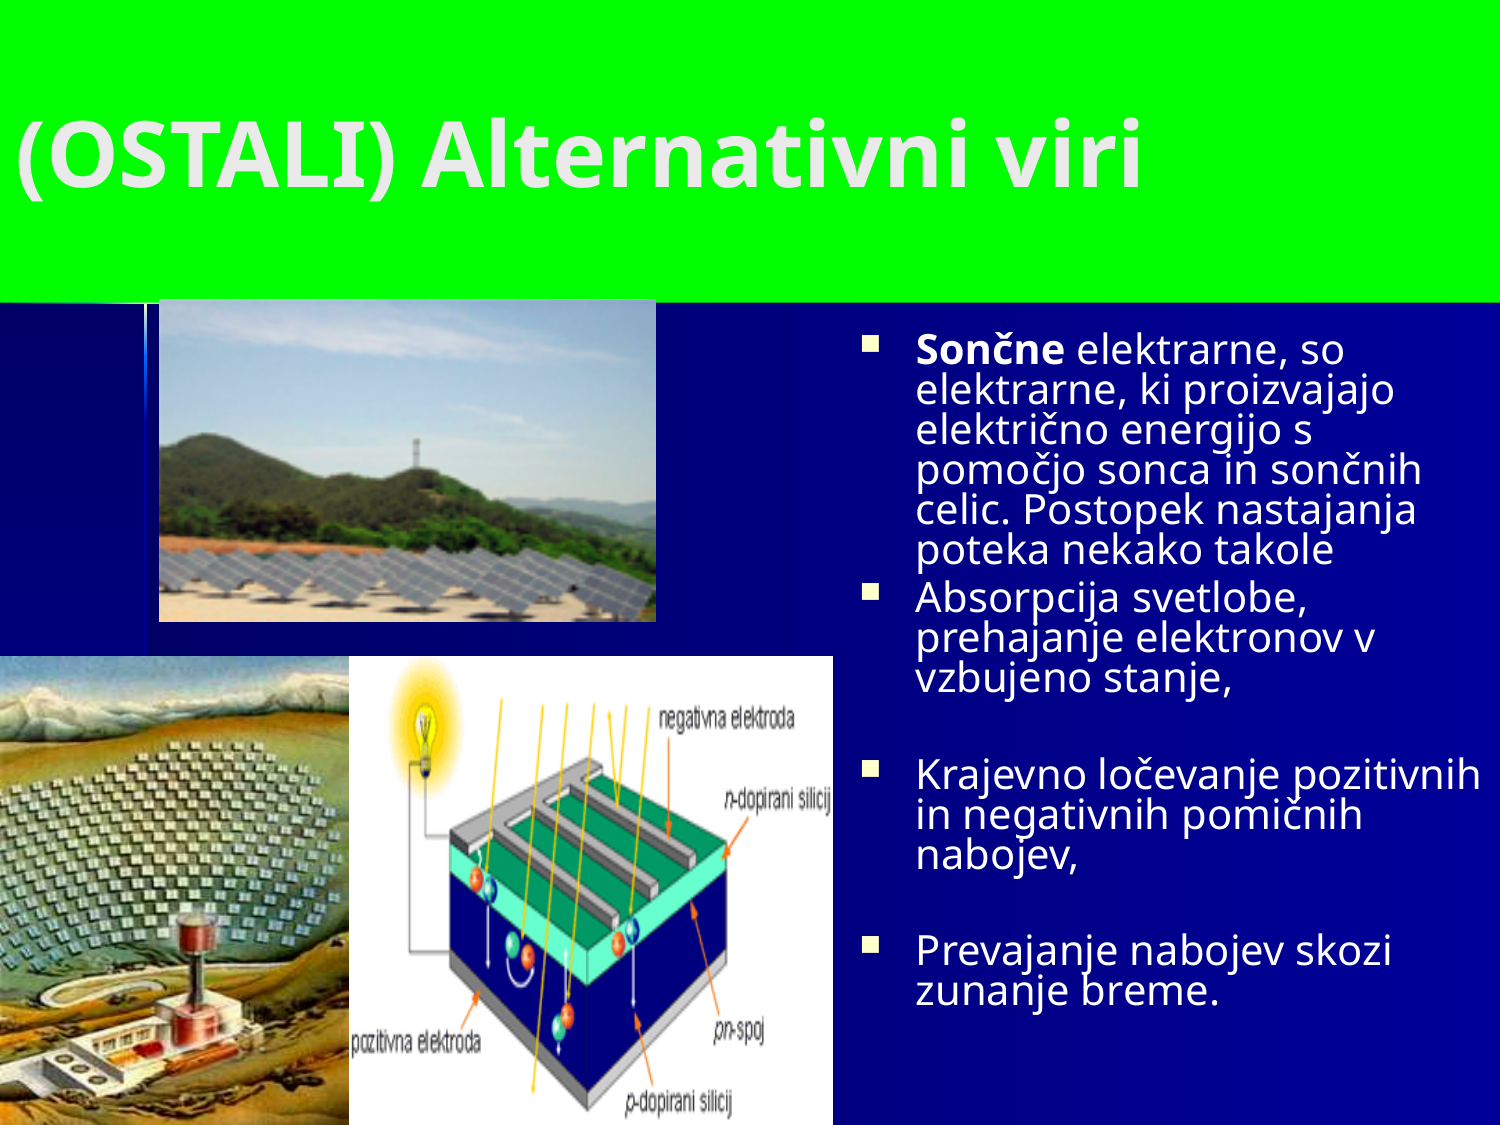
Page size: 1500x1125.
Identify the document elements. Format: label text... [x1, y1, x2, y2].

title (OSTALI) Alternativni viri [0, 0, 1500, 303]
picture [0, 656, 833, 1125]
list Sončne elektrarne, so elektrarne, ki proizvajajo električno energijo s pomočjo sonca in sončnih celic. Postopek nastajanja poteka nekako takole Absorpcija svetlobe, prehajanje elektronov v vzbujeno stanje, Krajevno ločevanje pozitivnih in negativnih pomičnih nabojev, Prevajanje nabojev skozi zunanje breme. [844, 324, 1500, 1125]
picture [159, 299, 656, 622]
